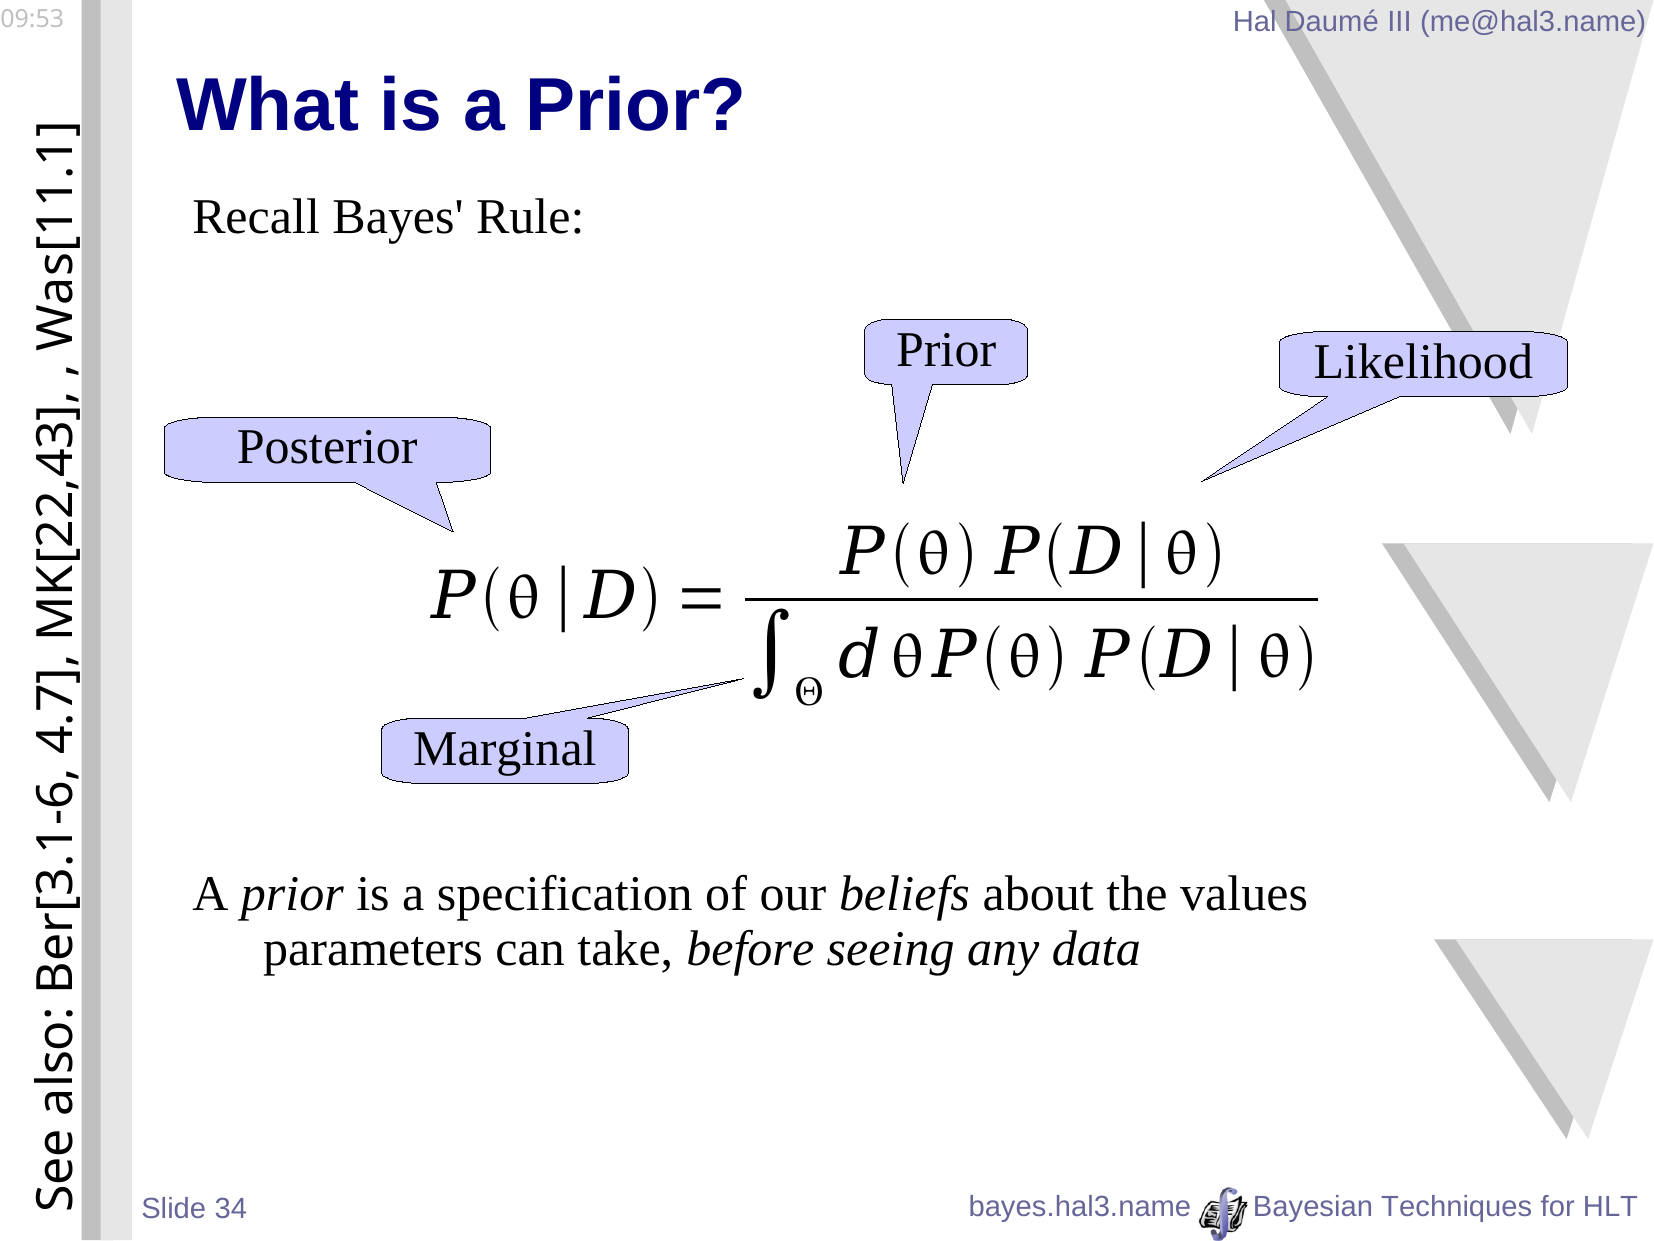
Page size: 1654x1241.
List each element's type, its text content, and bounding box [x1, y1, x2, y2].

text_box Marginal [381, 718, 629, 784]
list Recall Bayes' Rule: A prior is a specification of our beliefs about the values parameters can take, before seeing any data [180, 188, 1512, 1127]
picture [1198, 1186, 1248, 1241]
text_box Likelihood [1201, 331, 1568, 482]
text_box Prior [864, 319, 1028, 484]
chart [425, 512, 1328, 718]
title What is a Prior? [176, 44, 1509, 166]
text_box Posterior [164, 417, 491, 518]
text_box See also: Ber[3.1-6, 4.7], MK[22,43], , Was[11.1] [19, 485, 80, 1213]
